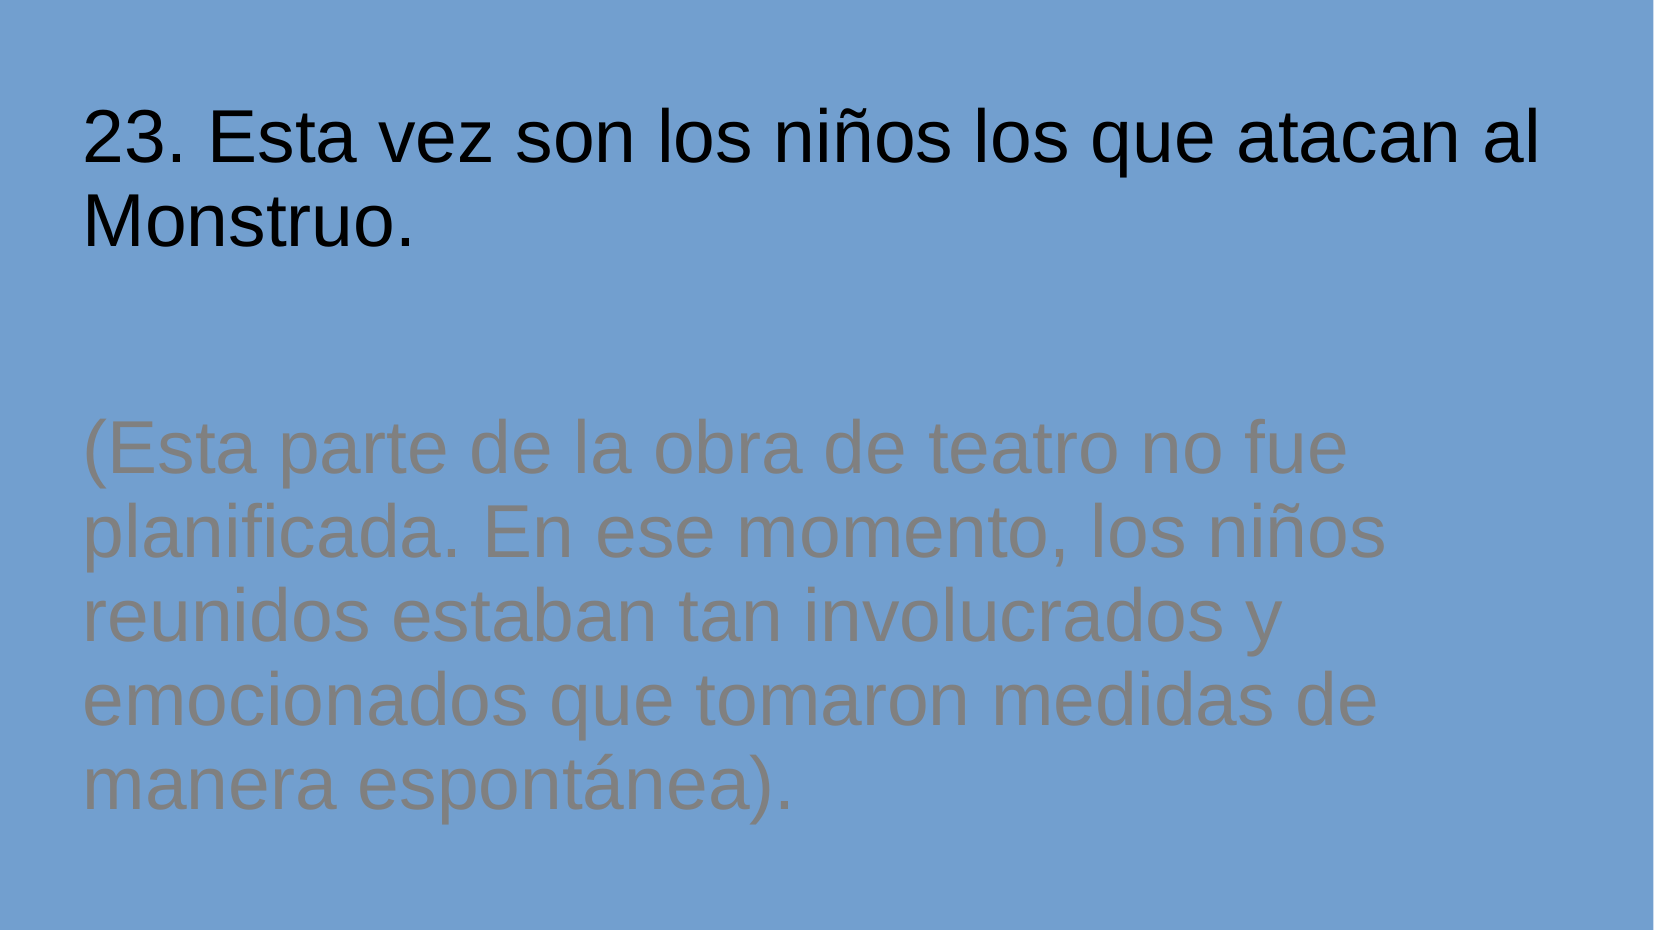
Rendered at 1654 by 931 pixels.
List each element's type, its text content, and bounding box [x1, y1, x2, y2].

list 23. Esta vez son los niños los que atacan al Monstruo. (Esta parte de la obra de teatro no fue planificada. En ese momento, los niños reunidos estaban tan involucrados y emocionados que tomaron medidas de manera espontánea). [82, 94, 1571, 875]
